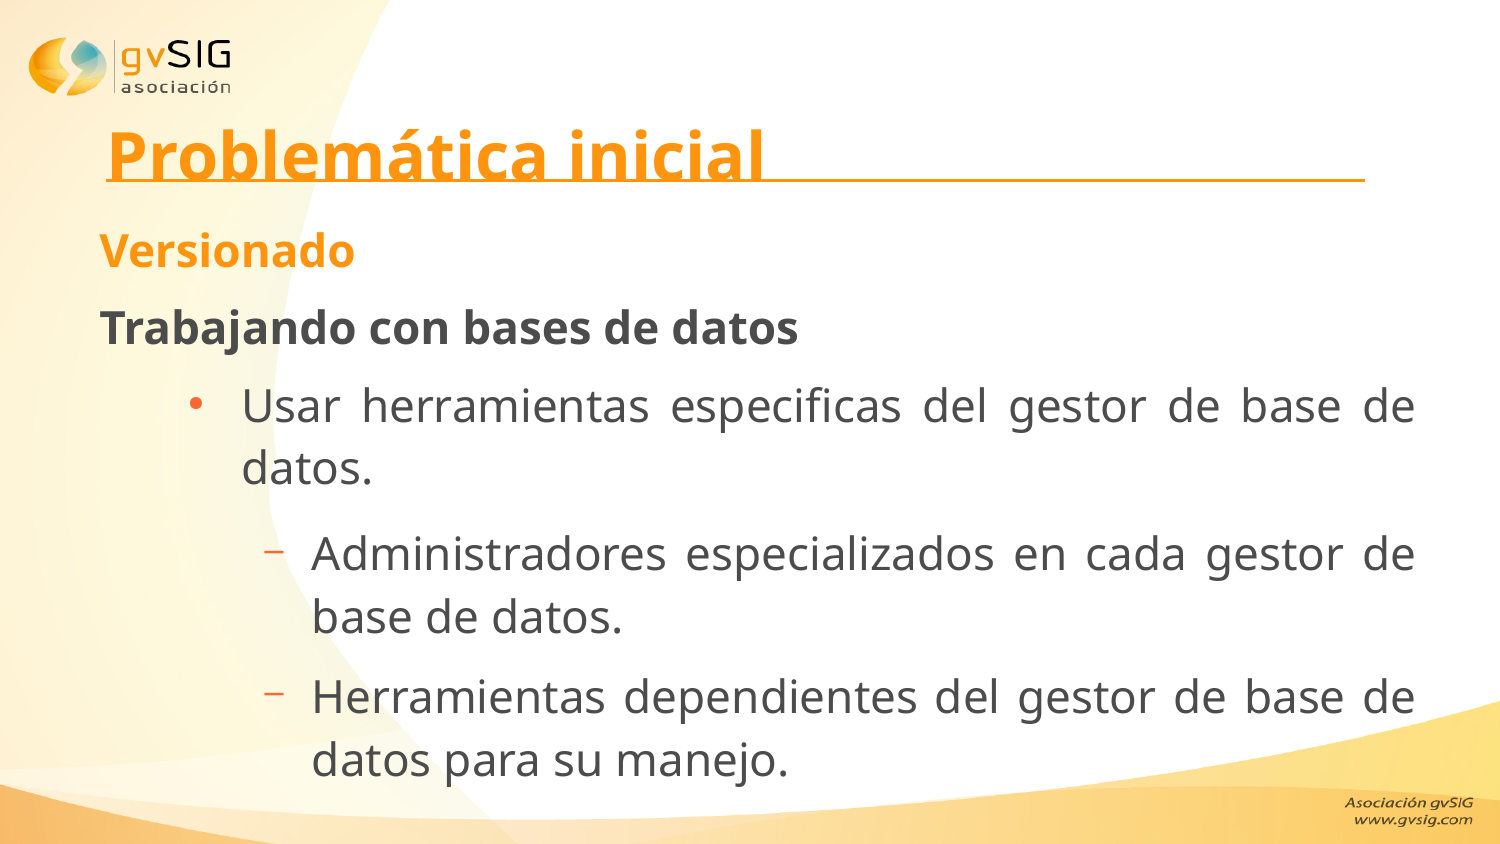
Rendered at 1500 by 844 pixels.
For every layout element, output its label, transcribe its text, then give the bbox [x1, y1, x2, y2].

title Problemática inicial [106, 115, 1457, 193]
picture [0, 0, 1500, 844]
list Versionado Trabajando con bases de datos Usar herramientas especificas del gestor de base de datos. Administradores especializados en cada gestor de base de datos. Herramientas dependientes del gestor de base de datos para su manejo. [99, 218, 1418, 718]
